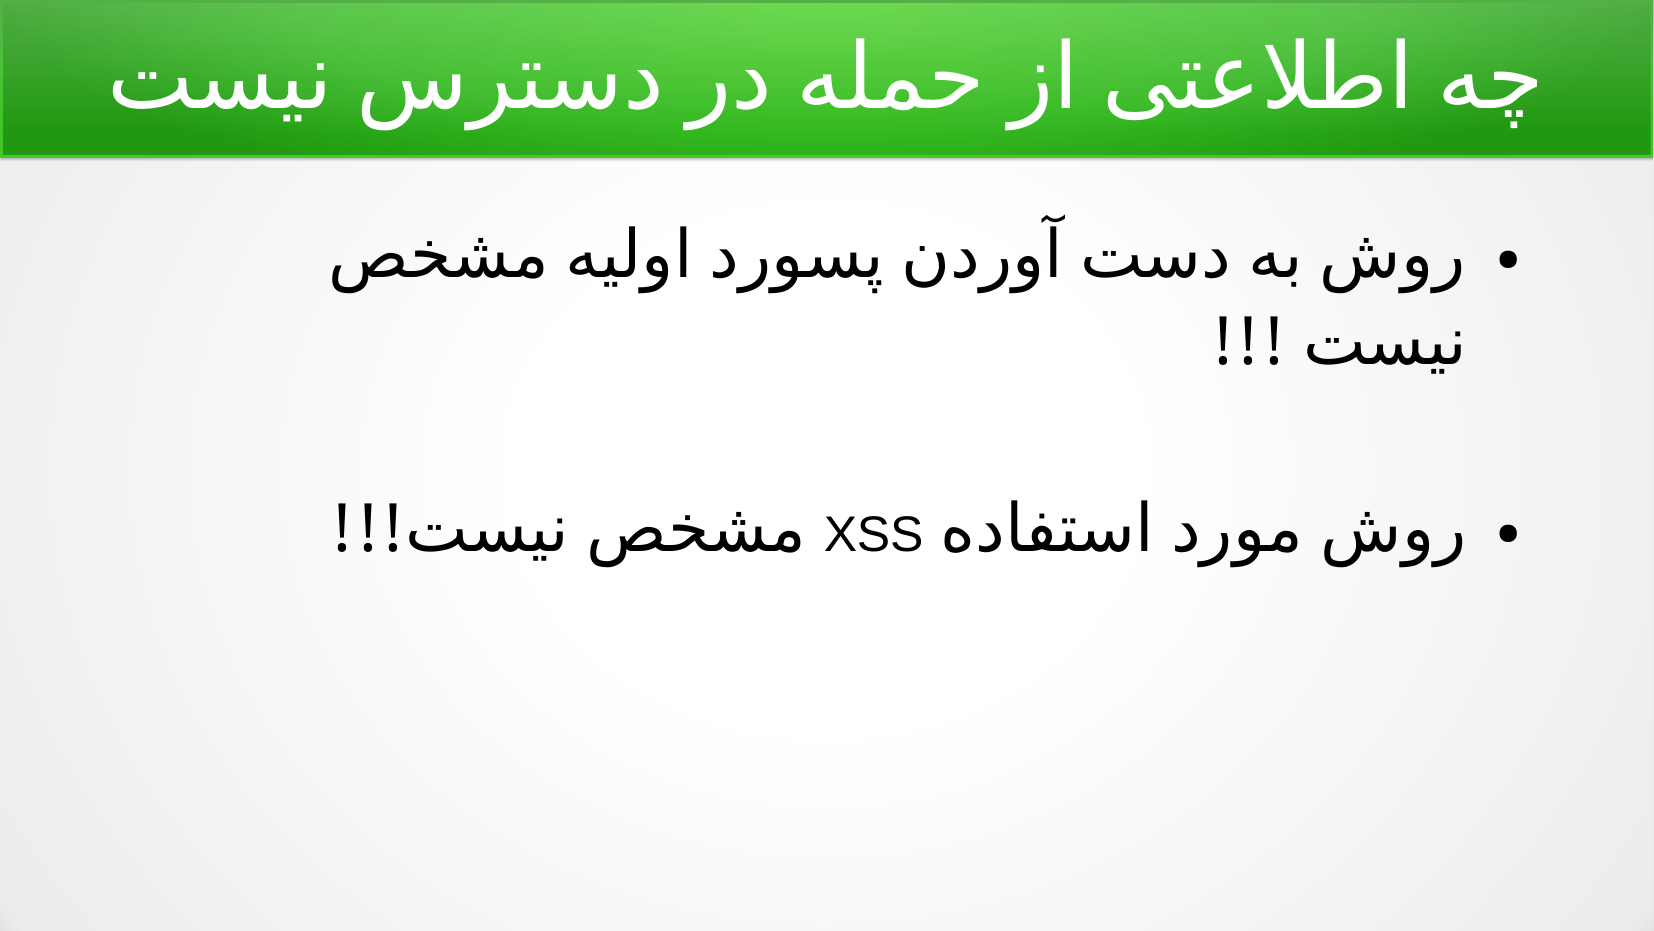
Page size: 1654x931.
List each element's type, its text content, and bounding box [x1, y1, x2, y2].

title چه اطلاعتی از حمله در دسترس نیست [82, 30, 1571, 141]
list روش به دست آوردن پسورد اولیه مشخص نیست !!! روش مورد استفاده XSS مشخص نیست!!! [82, 217, 1538, 758]
